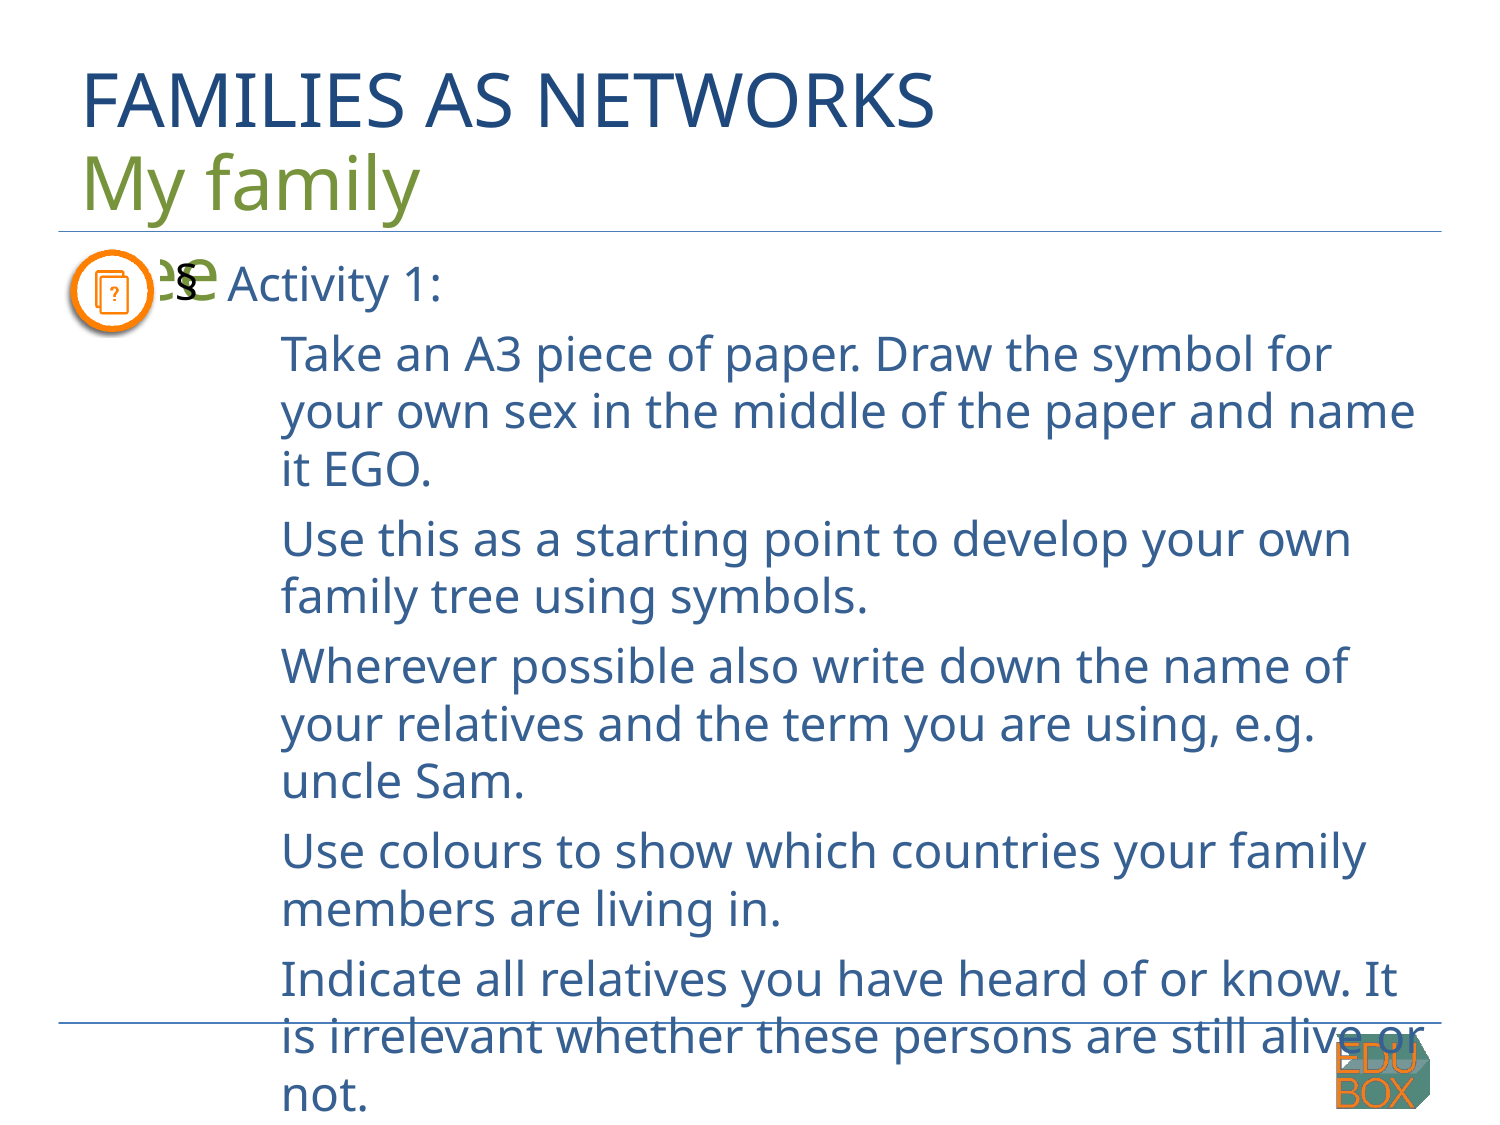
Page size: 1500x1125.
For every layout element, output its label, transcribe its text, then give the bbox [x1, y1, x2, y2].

picture [64, 243, 160, 339]
picture [1328, 1083, 1437, 1114]
title FAMILIES AS NETWORKS [64, 42, 1040, 153]
list My family tree [64, 153, 1040, 246]
list Activity 1: Take an A3 piece of paper. Draw the symbol for your own sex in the middle of the paper and name it EGO. Use this as a starting point to develop your own family tree using symbols. Wherever possible also write down the name of your relatives and the term you are using, e.g. uncle Sam. Use colours to show which countries your family members are living in. Indicate all relatives you have heard of or know. It is irrelevant whether these persons are still alive or not. You have 20 minutes for this task. [159, 246, 1447, 1083]
